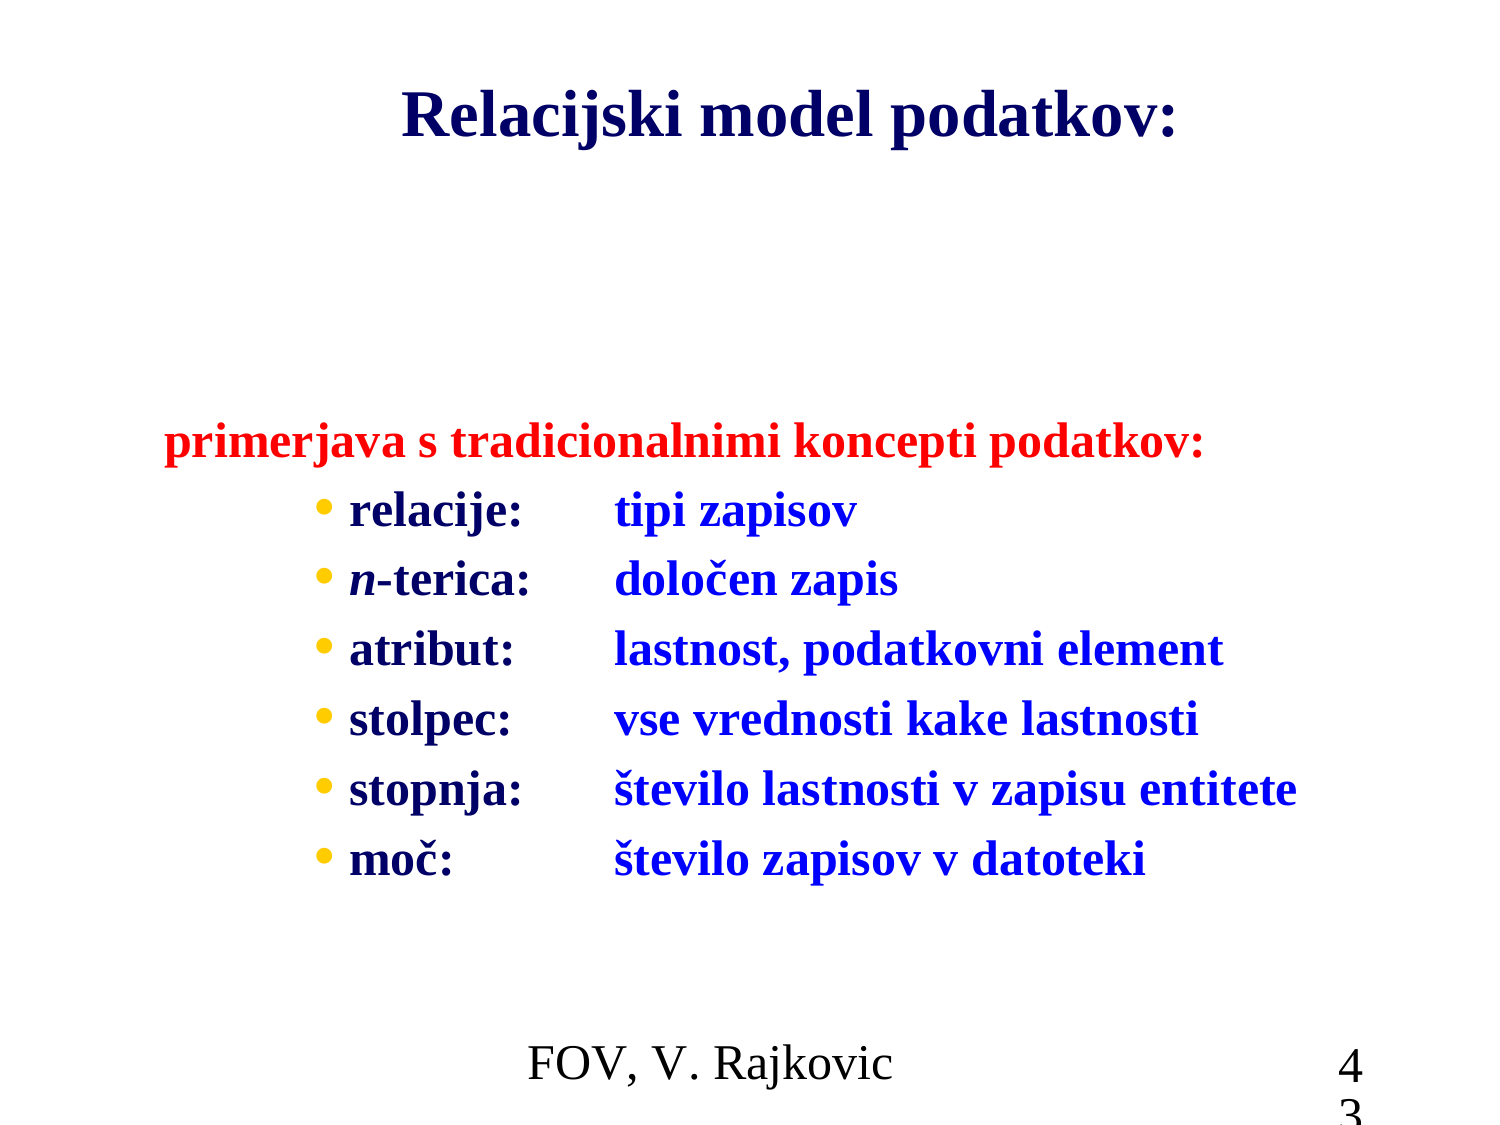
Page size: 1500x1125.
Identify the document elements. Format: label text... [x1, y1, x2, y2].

text_box primerjava s tradicionalnimi koncepti podatkov: • relacije: tipi zapisov • n-terica: določen zapis • atribut: lastnost, podatkovni element • stolpec: vse vrednosti kake lastnosti • stopnja: število lastnosti v zapisu entitete • moč: število zapisov v datoteki [149, 399, 1314, 896]
text_box Relacijski model podatkov: [386, 62, 1196, 158]
